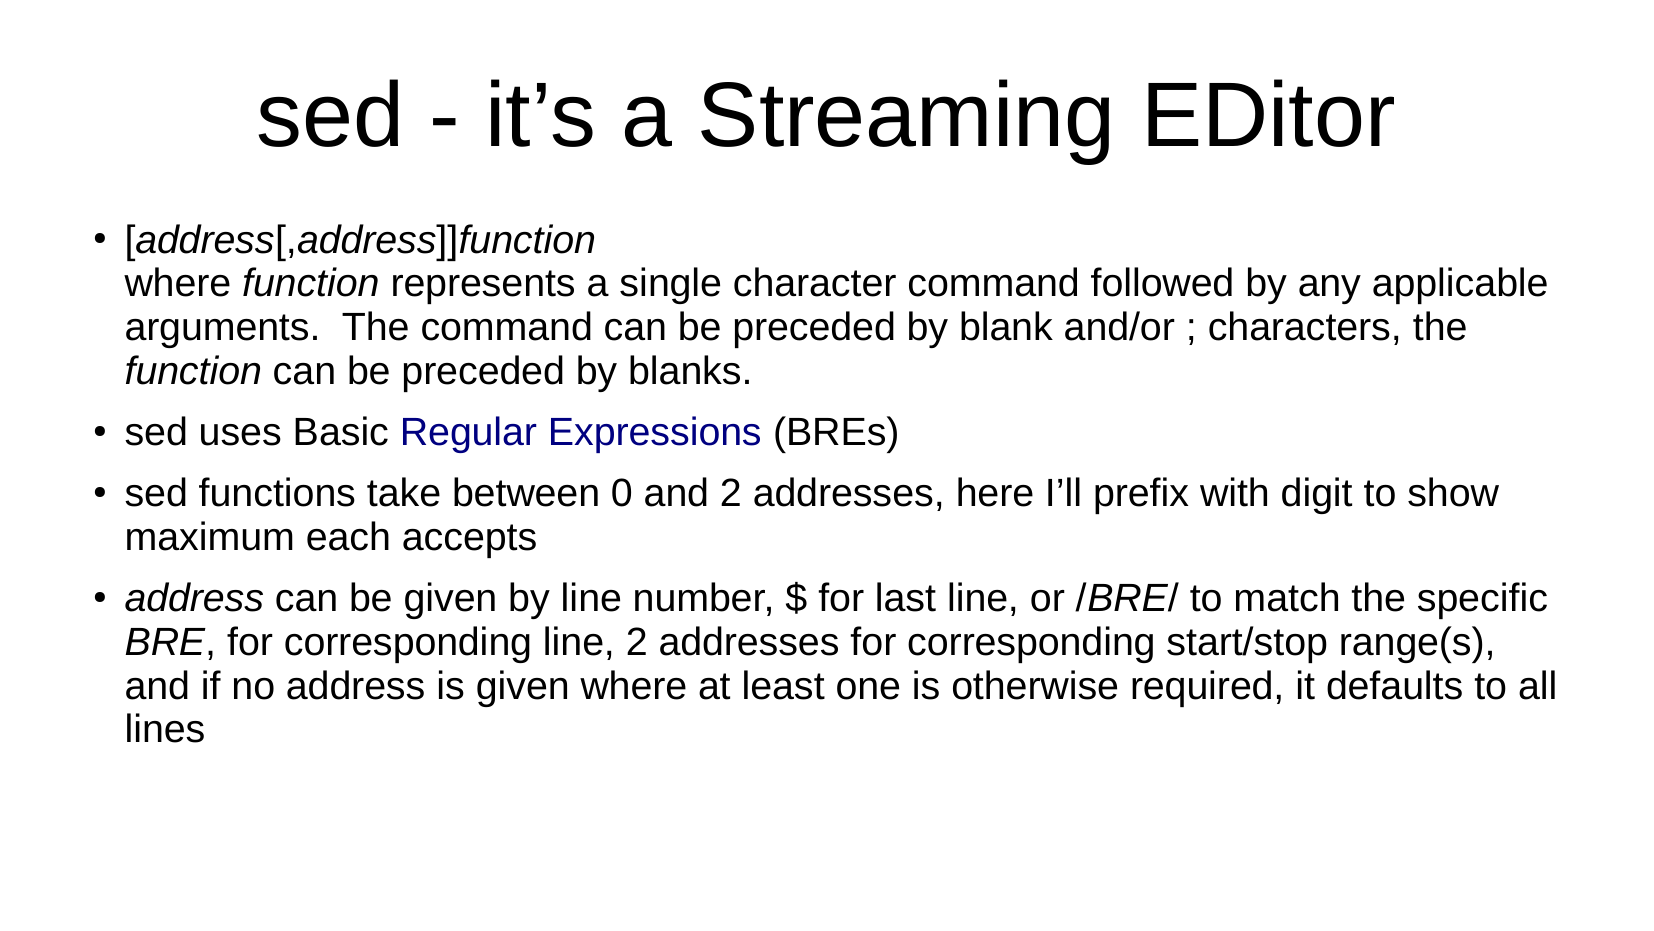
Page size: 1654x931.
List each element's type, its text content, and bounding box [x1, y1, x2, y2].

list [address[,address]]function where function represents a single character command followed by any applicable arguments. The command can be preceded by blank and/or ; characters, the function can be preceded by blanks. sed uses Basic Regular Expressions (BREs) sed functions take between 0 and 2 addresses, here I’ll prefix with digit to show maximum each accepts address can be given by line number, $ for last line, or /BRE/ to match the specific BRE, for corresponding line, 2 addresses for corresponding start/stop range(s), and if no address is given where at least one is otherwise required, it defaults to all lines [82, 217, 1571, 758]
title sed - it’s a Streaming EDitor [82, 37, 1571, 193]
